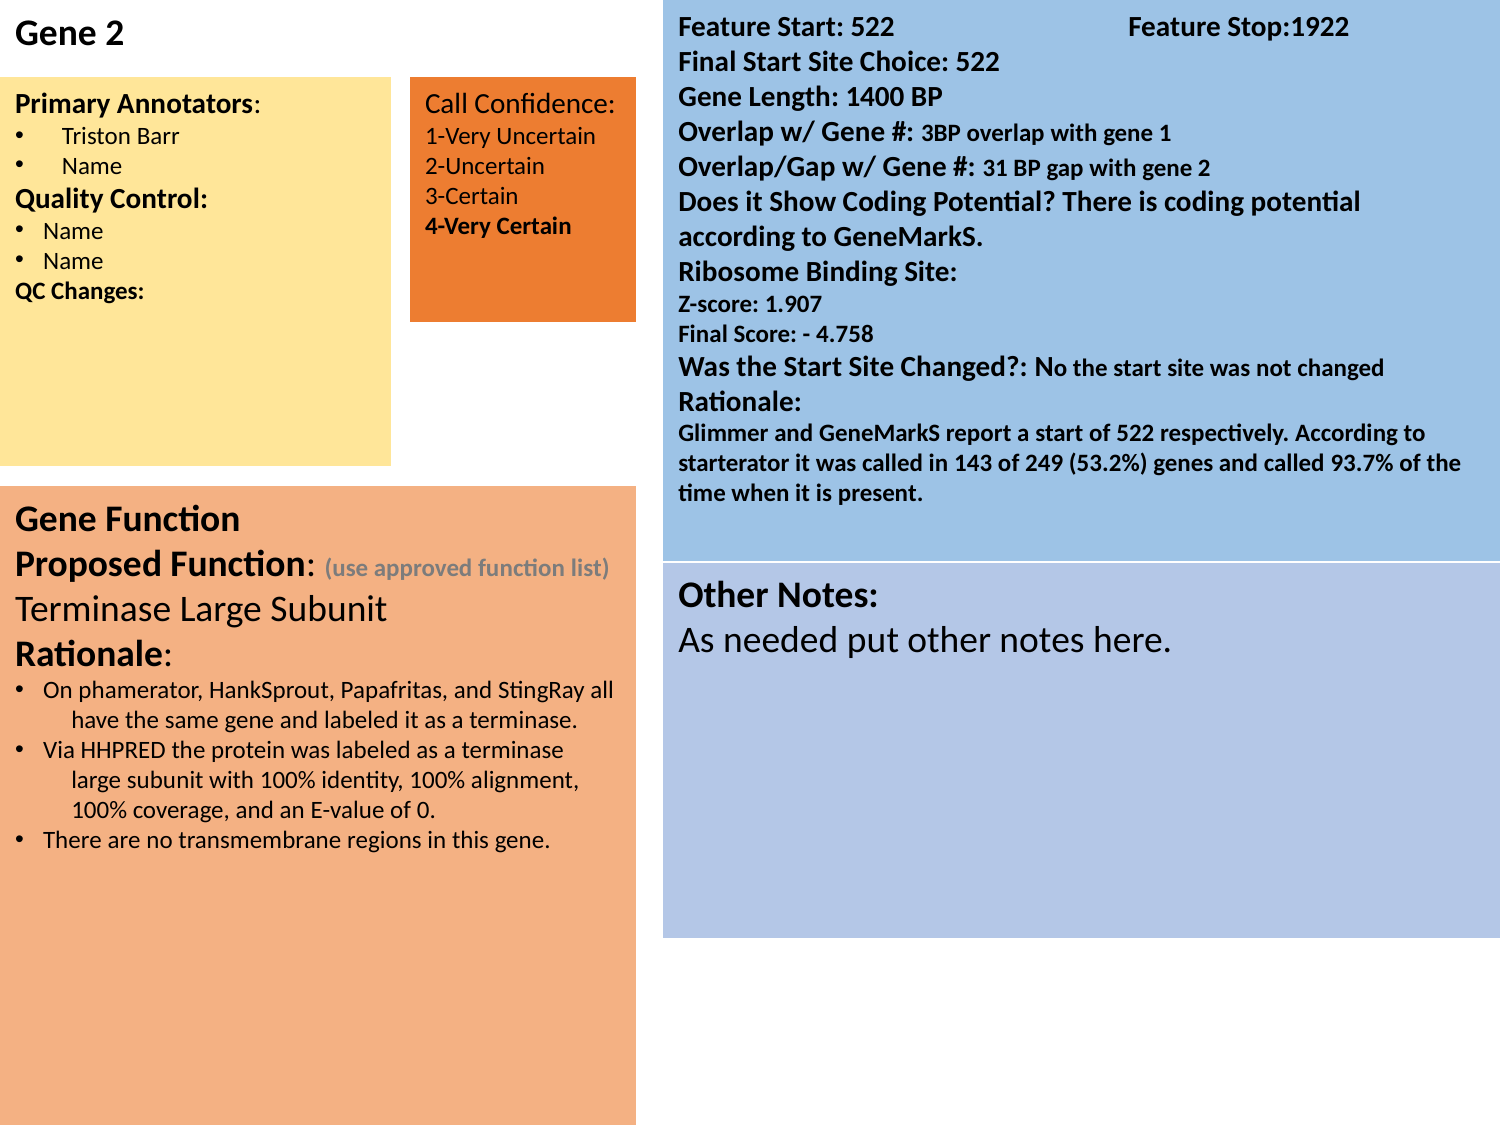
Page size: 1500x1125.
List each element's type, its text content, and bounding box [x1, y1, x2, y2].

text_box Gene 2 [0, 0, 140, 61]
text_box Other Notes: As needed put other notes here. [663, 563, 1500, 938]
text_box Feature Start: 522 Feature Stop:1922 Final Start Site Choice: 522 Gene Length: 1400 BP Overlap w/ Gene #: 3BP overlap with gene 1 Overlap/Gap w/ Gene #: 31 BP gap with gene 2 Does it Show Coding Potential? There is coding potential according to GeneMarkS. Ribosome Binding Site: Z-score: 1.907 Final Score: - 4.758 Was the Start Site Changed?: No the start site was not changed Rationale: Glimmer and GeneMarkS report a start of 522 respectively. According to starterator it was called in 143 of 249 (53.2%) genes and called 93.7% of the time when it is present. [663, 0, 1500, 561]
text_box Primary Annotators: Triston Barr Name Quality Control: Name Name QC Changes: [0, 77, 391, 466]
text_box Call Confidence: 1-Very Uncertain 2-Uncertain 3-Certain 4-Very Certain [410, 77, 636, 322]
text_box Gene Function Proposed Function: (use approved function list) Terminase Large Subunit Rationale: On phamerator, HankSprout, Papafritas, and StingRay all have the same gene and labeled it as a terminase. Via HHPRED the protein was labeled as a terminase large subunit with 100% identity, 100% alignment, 100% coverage, and an E-value of 0. There are no transmembrane regions in this gene. [0, 486, 636, 1125]
